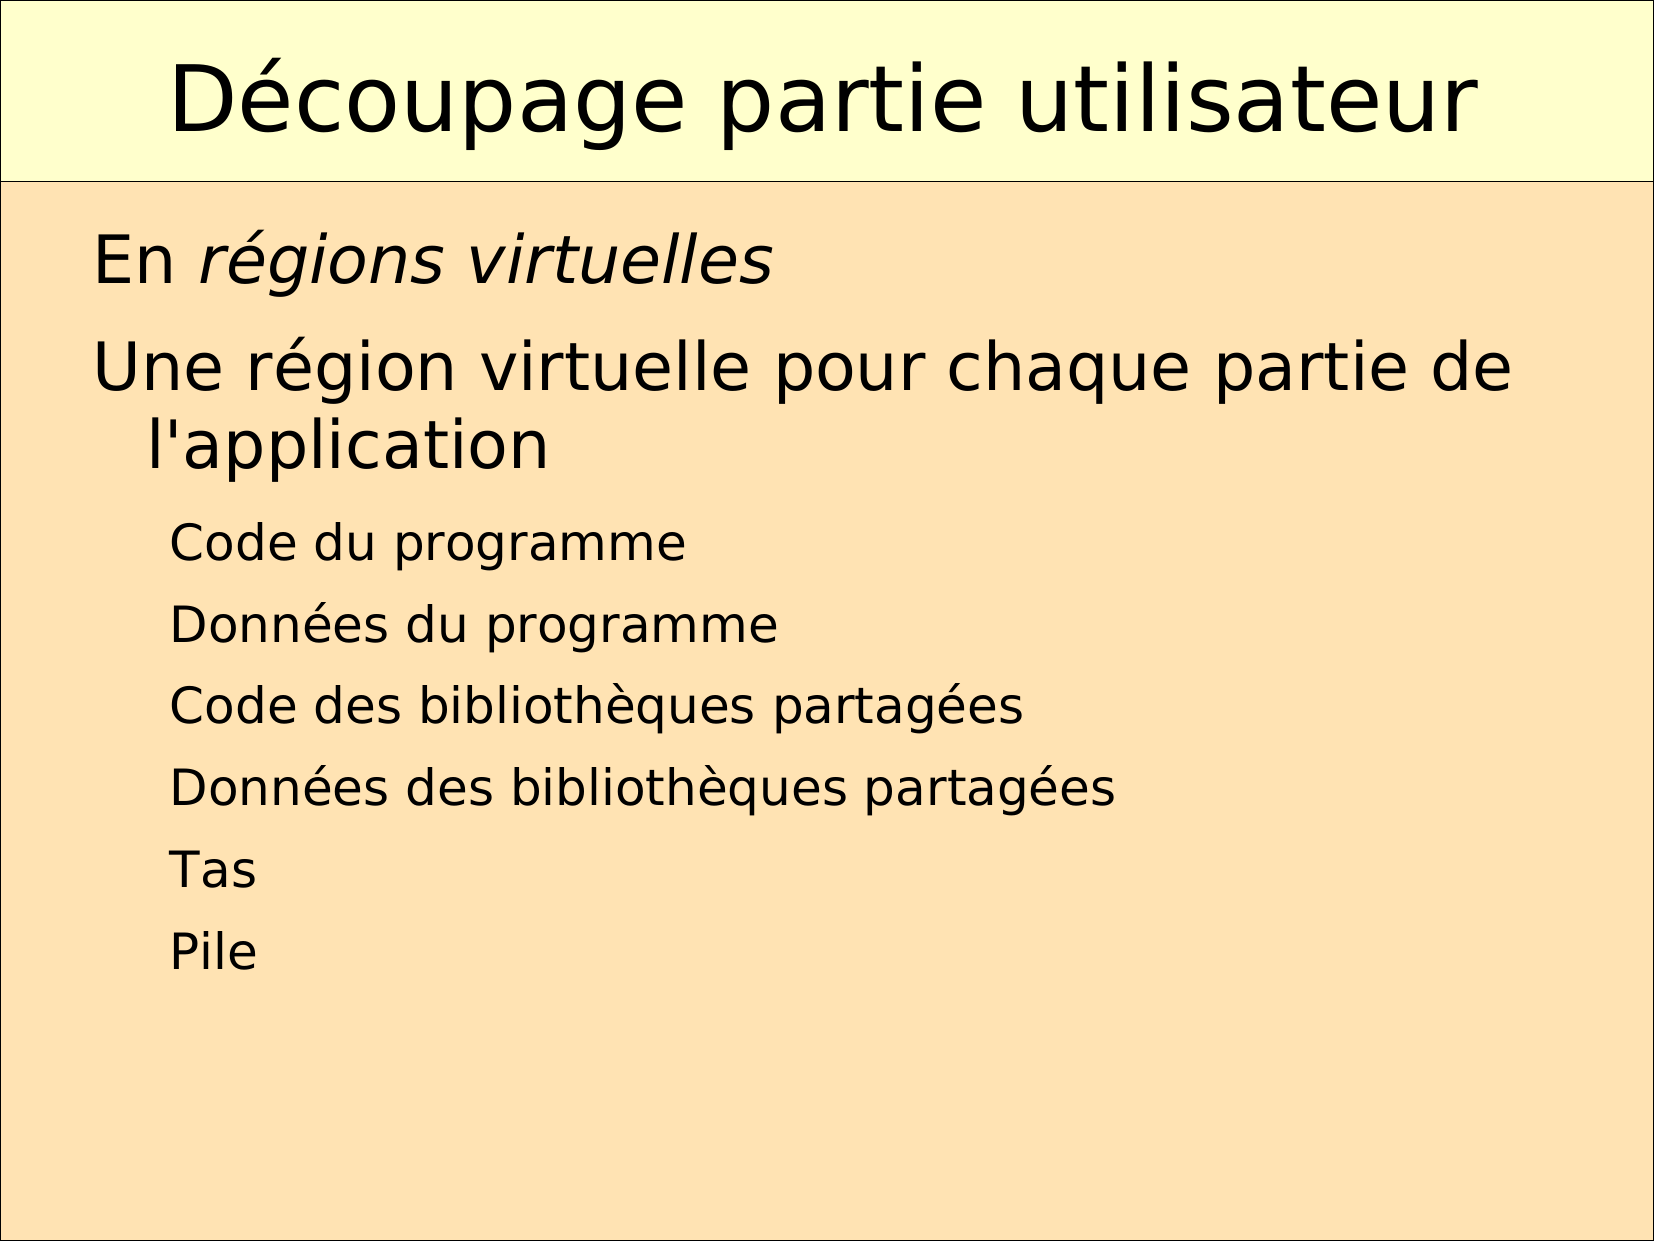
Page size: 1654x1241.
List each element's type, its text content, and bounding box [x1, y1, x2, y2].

list En régions virtuelles Une région virtuelle pour chaque partie de l'application Code du programme Données du programme Code des bibliothèques partagées Données des bibliothèques partagées Tas Pile [75, 221, 1564, 1174]
title Découpage partie utilisateur [35, 39, 1613, 160]
